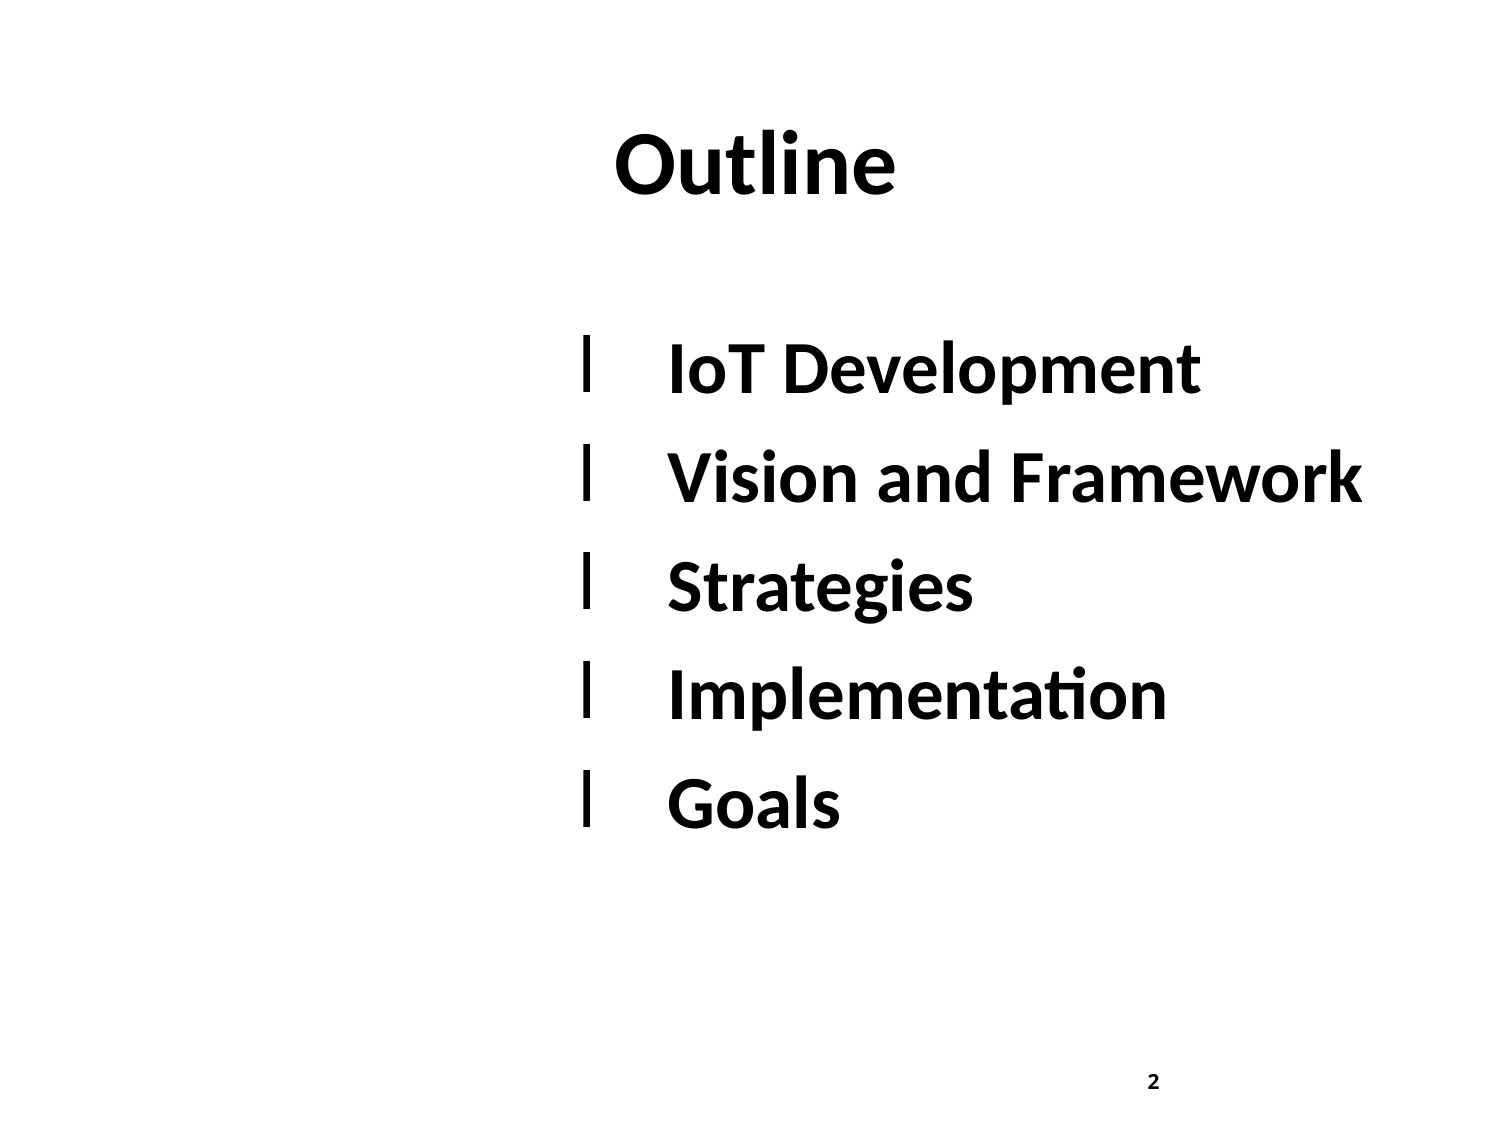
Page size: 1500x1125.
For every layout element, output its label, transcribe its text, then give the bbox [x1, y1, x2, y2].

title Outline [81, 85, 1432, 274]
text_box 2 [1132, 1052, 1483, 1113]
list IoT Development Vision and Framework Strategies Implementation Goals [179, 310, 1424, 927]
